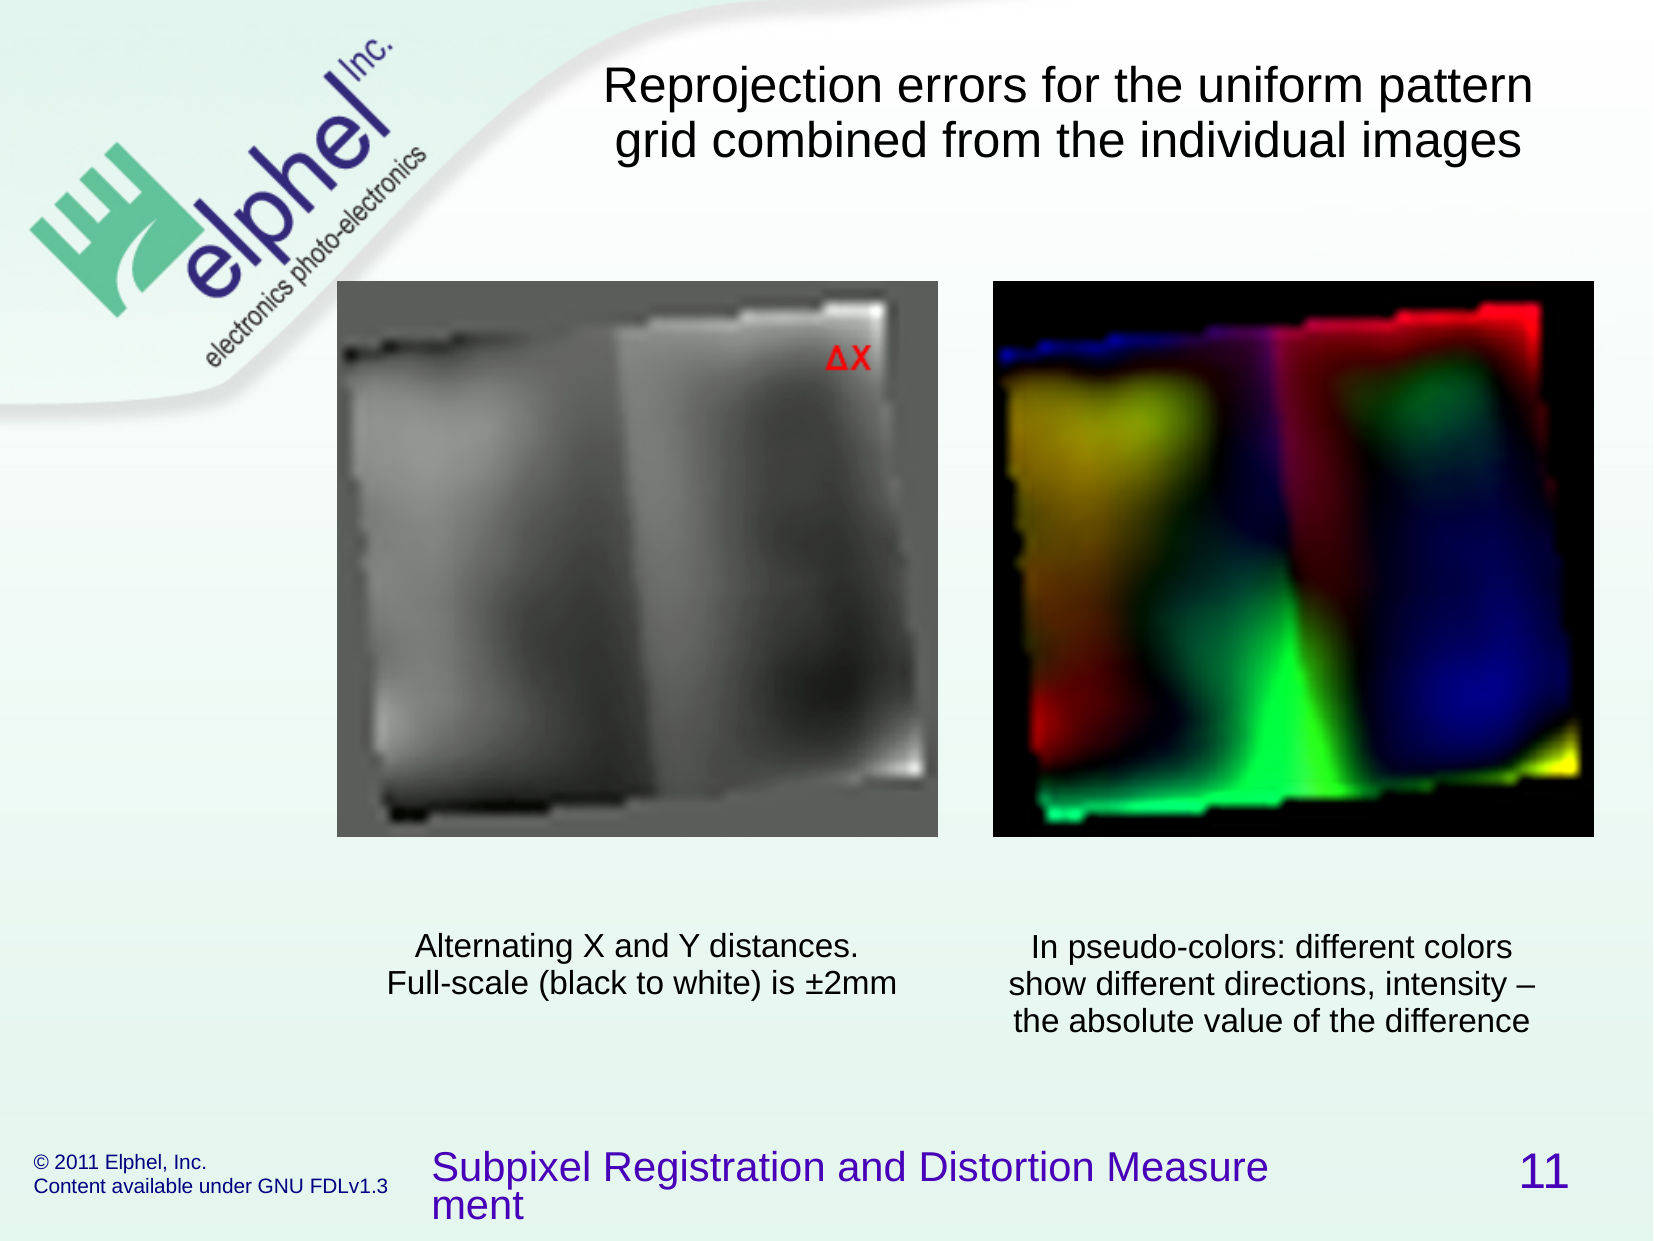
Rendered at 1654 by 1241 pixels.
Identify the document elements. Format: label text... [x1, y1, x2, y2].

title Reprojection errors for the uniform pattern grid combined from the individual images [562, 26, 1576, 199]
picture [0, 0, 1654, 1241]
text_box In pseudo-colors: different colors show different directions, intensity – the absolute value of the difference [993, 920, 1576, 1071]
text_box Alternating X and Y distances. Full-scale (black to white) is ±2mm [337, 919, 938, 1009]
